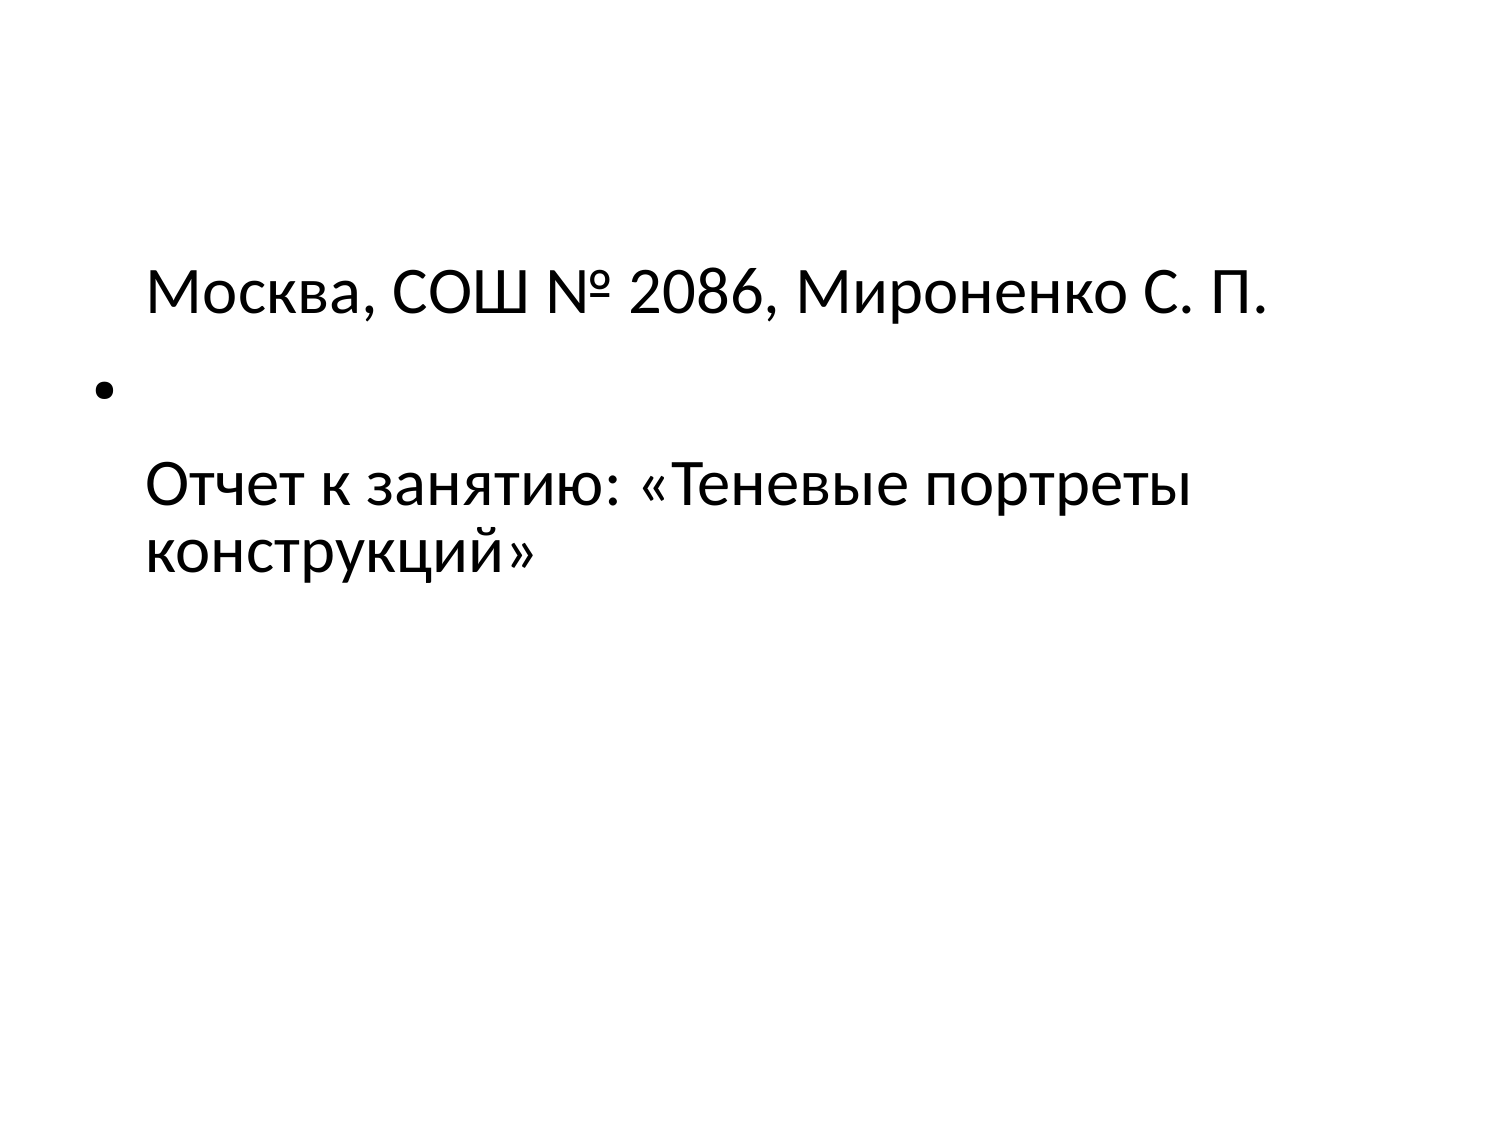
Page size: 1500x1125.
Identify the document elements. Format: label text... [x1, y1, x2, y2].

list Москва, СОШ № 2086, Мироненко С. П. Отчет к занятию: «Теневые портреты конструкций» [75, 263, 1425, 1006]
